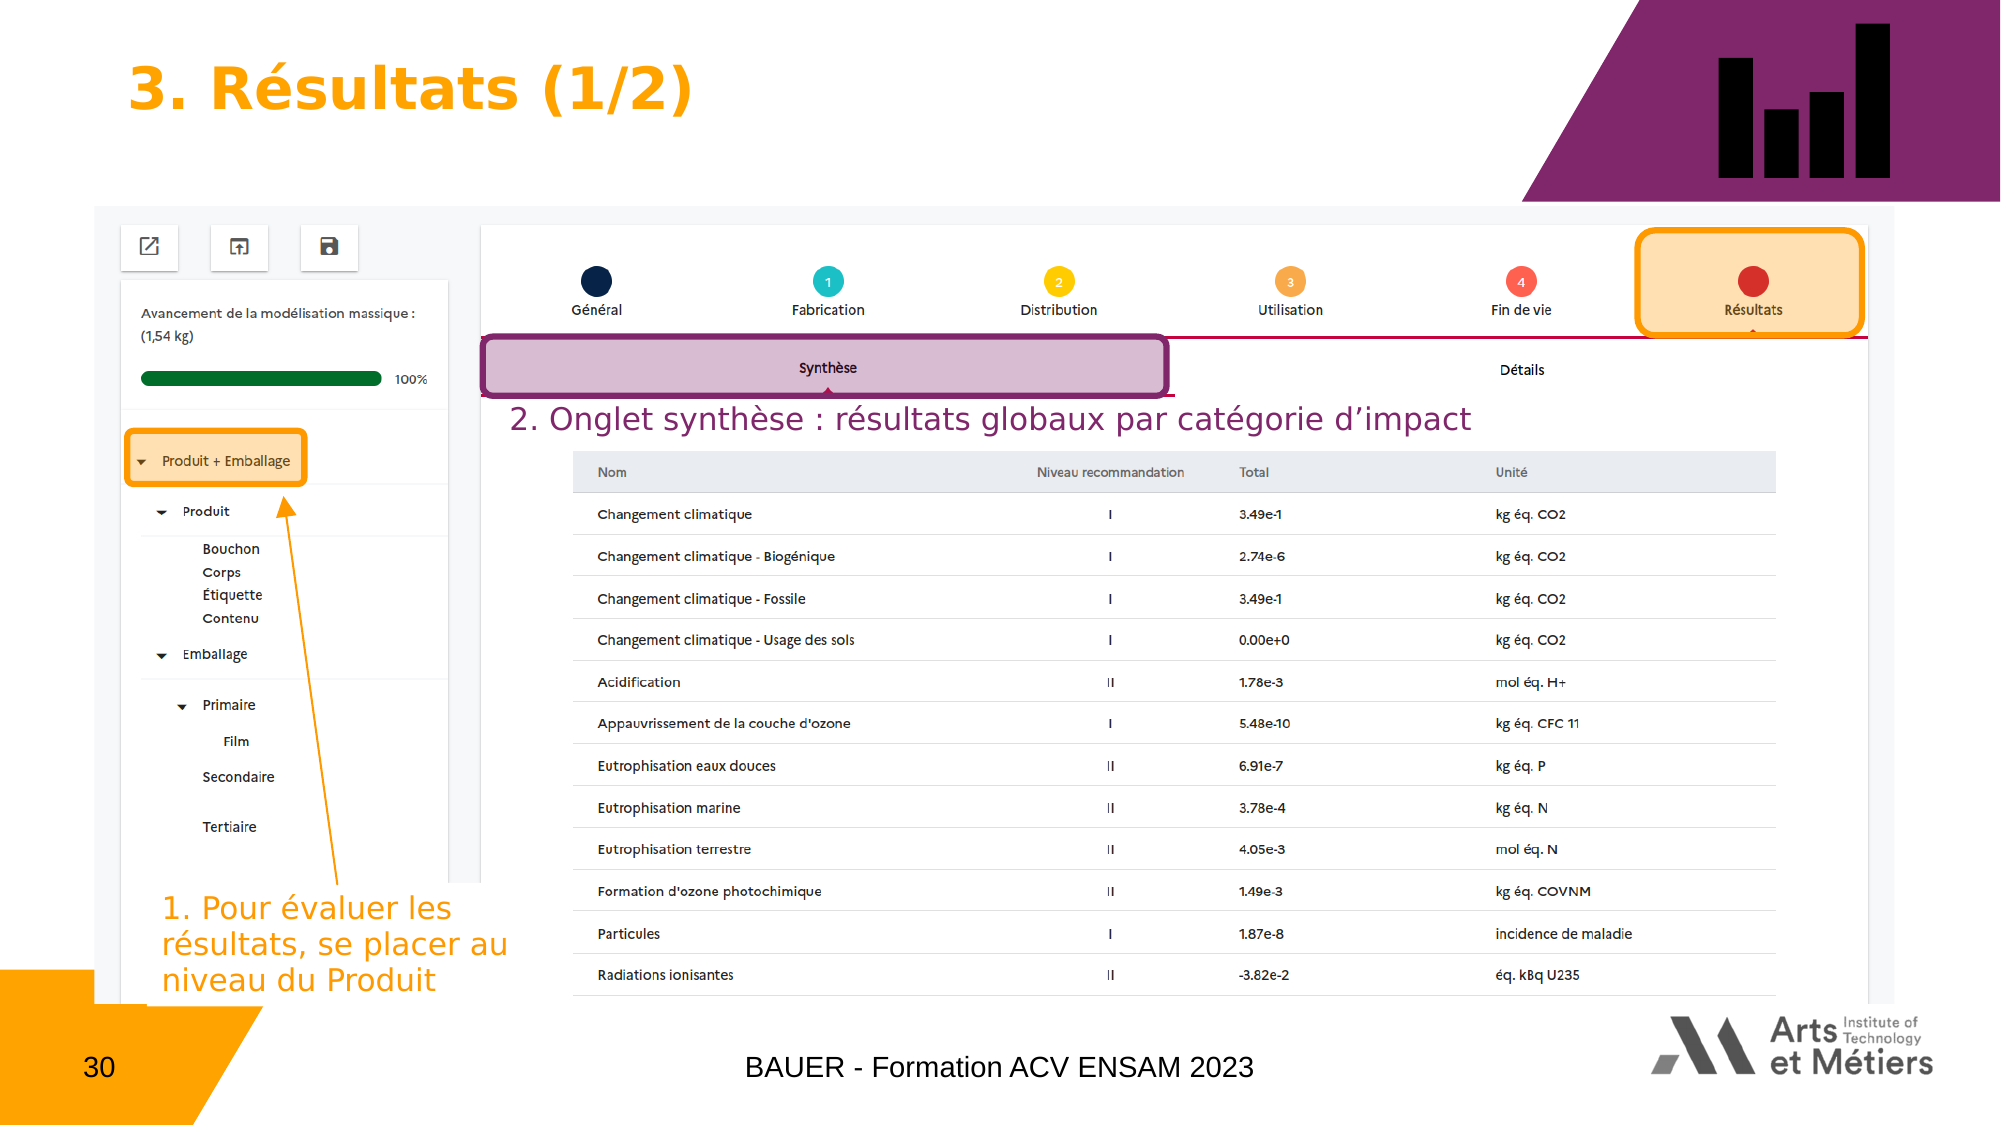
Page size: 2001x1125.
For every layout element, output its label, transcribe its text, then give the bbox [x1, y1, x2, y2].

text_box [1855, 23, 1890, 178]
text_box [1718, 57, 1753, 178]
text_box [1809, 92, 1844, 178]
picture [94, 206, 1952, 1093]
text_box [1637, 230, 1862, 336]
text_box 1. Pour évaluer les résultats, se placer au niveau du Produit [146, 882, 532, 1007]
text_box 2. Onglet synthèse : résultats globaux par catégorie d’impact [494, 394, 1501, 446]
text_box [1764, 109, 1799, 178]
title 3. Résultats (1/2) [112, 51, 1253, 166]
text_box [482, 336, 1167, 396]
text_box [127, 430, 305, 485]
